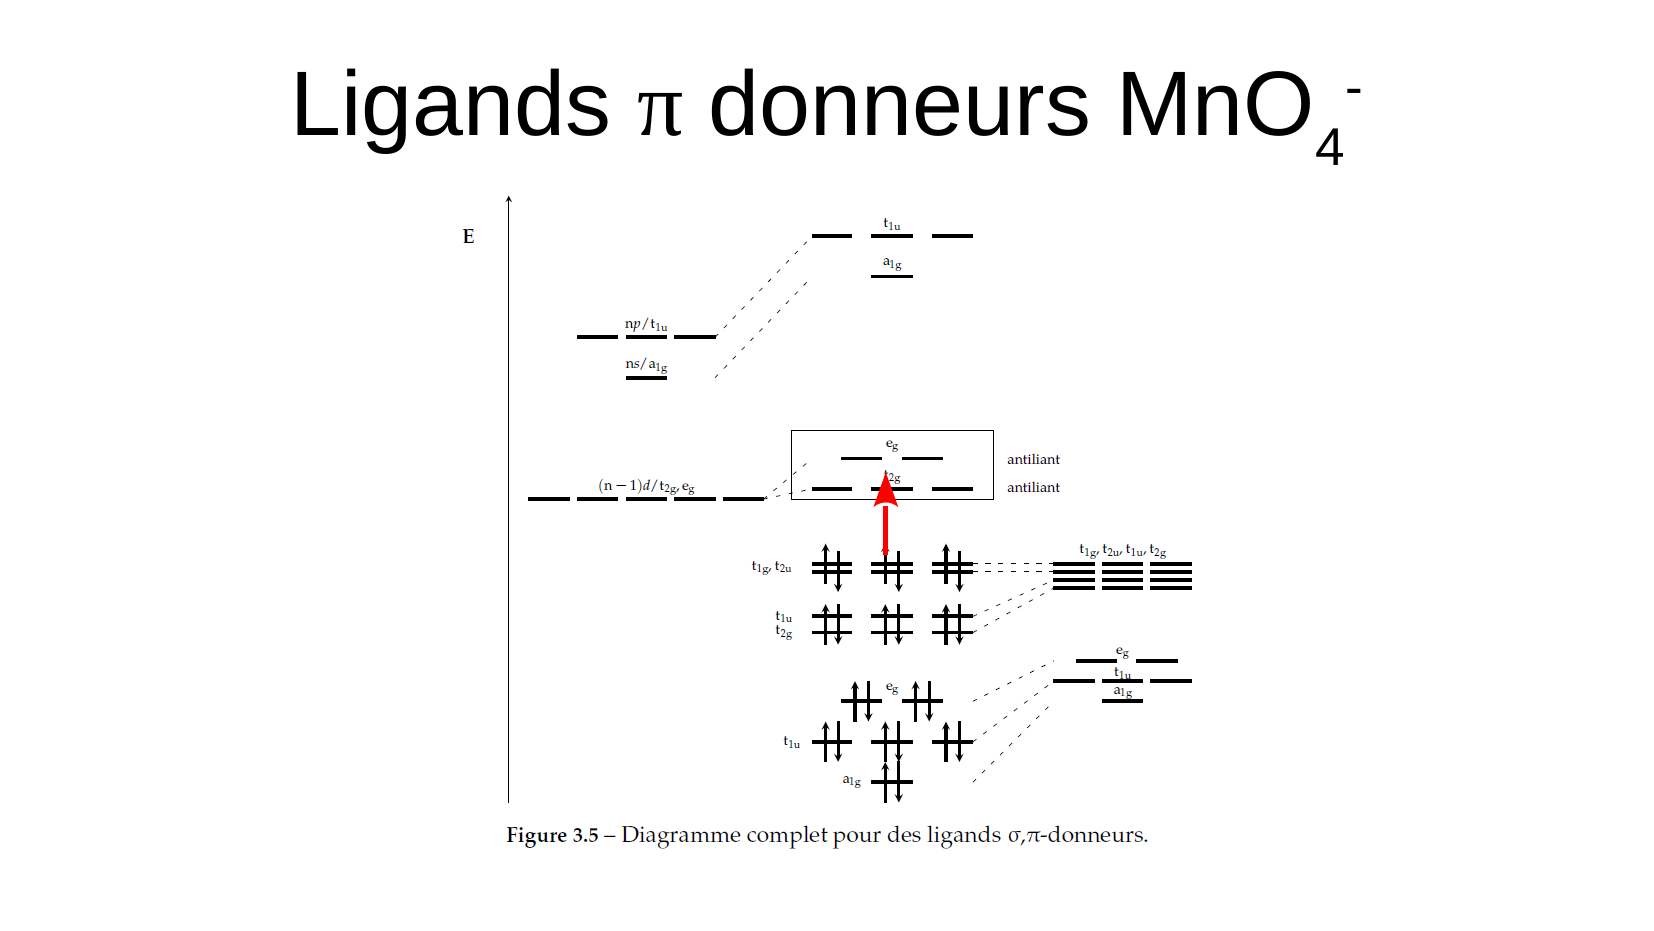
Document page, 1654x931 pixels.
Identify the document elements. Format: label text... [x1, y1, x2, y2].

title Ligands π donneurs MnO4- [82, 37, 1571, 193]
picture [425, 175, 1236, 863]
